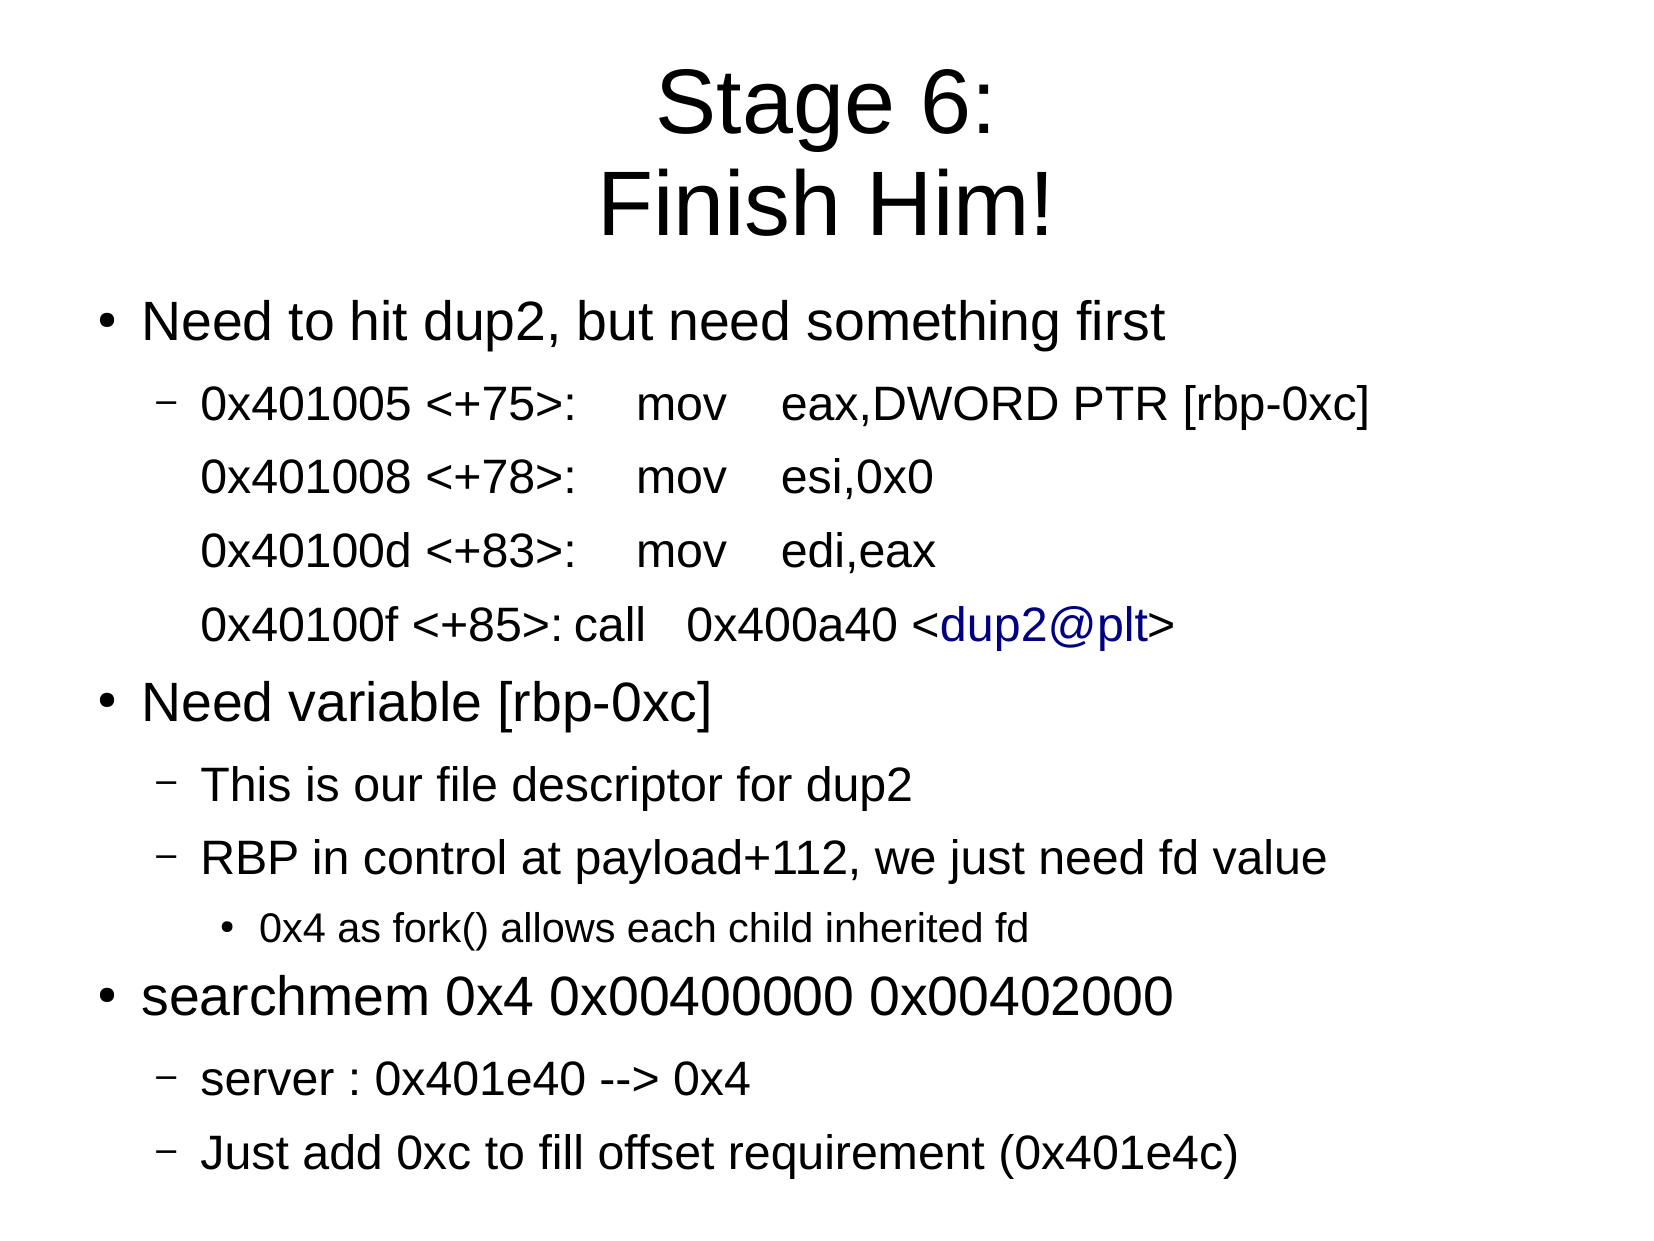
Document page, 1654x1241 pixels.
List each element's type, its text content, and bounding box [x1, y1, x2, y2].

list Need to hit dup2, but need something first 0x401005 <+75>: mov eax,DWORD PTR [rbp-0xc] 0x401008 <+78>: mov esi,0x0 0x40100d <+83>: mov edi,eax 0x40100f <+85>: call 0x400a40 <dup2@plt> Need variable [rbp-0xc] This is our file descriptor for dup2 RBP in control at payload+112, we just need fd value 0x4 as fork() allows each child inherited fd searchmem 0x4 0x00400000 0x00402000 server : 0x401e40 --> 0x4 Just add 0xc to fill offset requirement (0x401e4c) [82, 290, 1606, 1186]
title Stage 6: Finish Him! [82, 49, 1571, 257]
